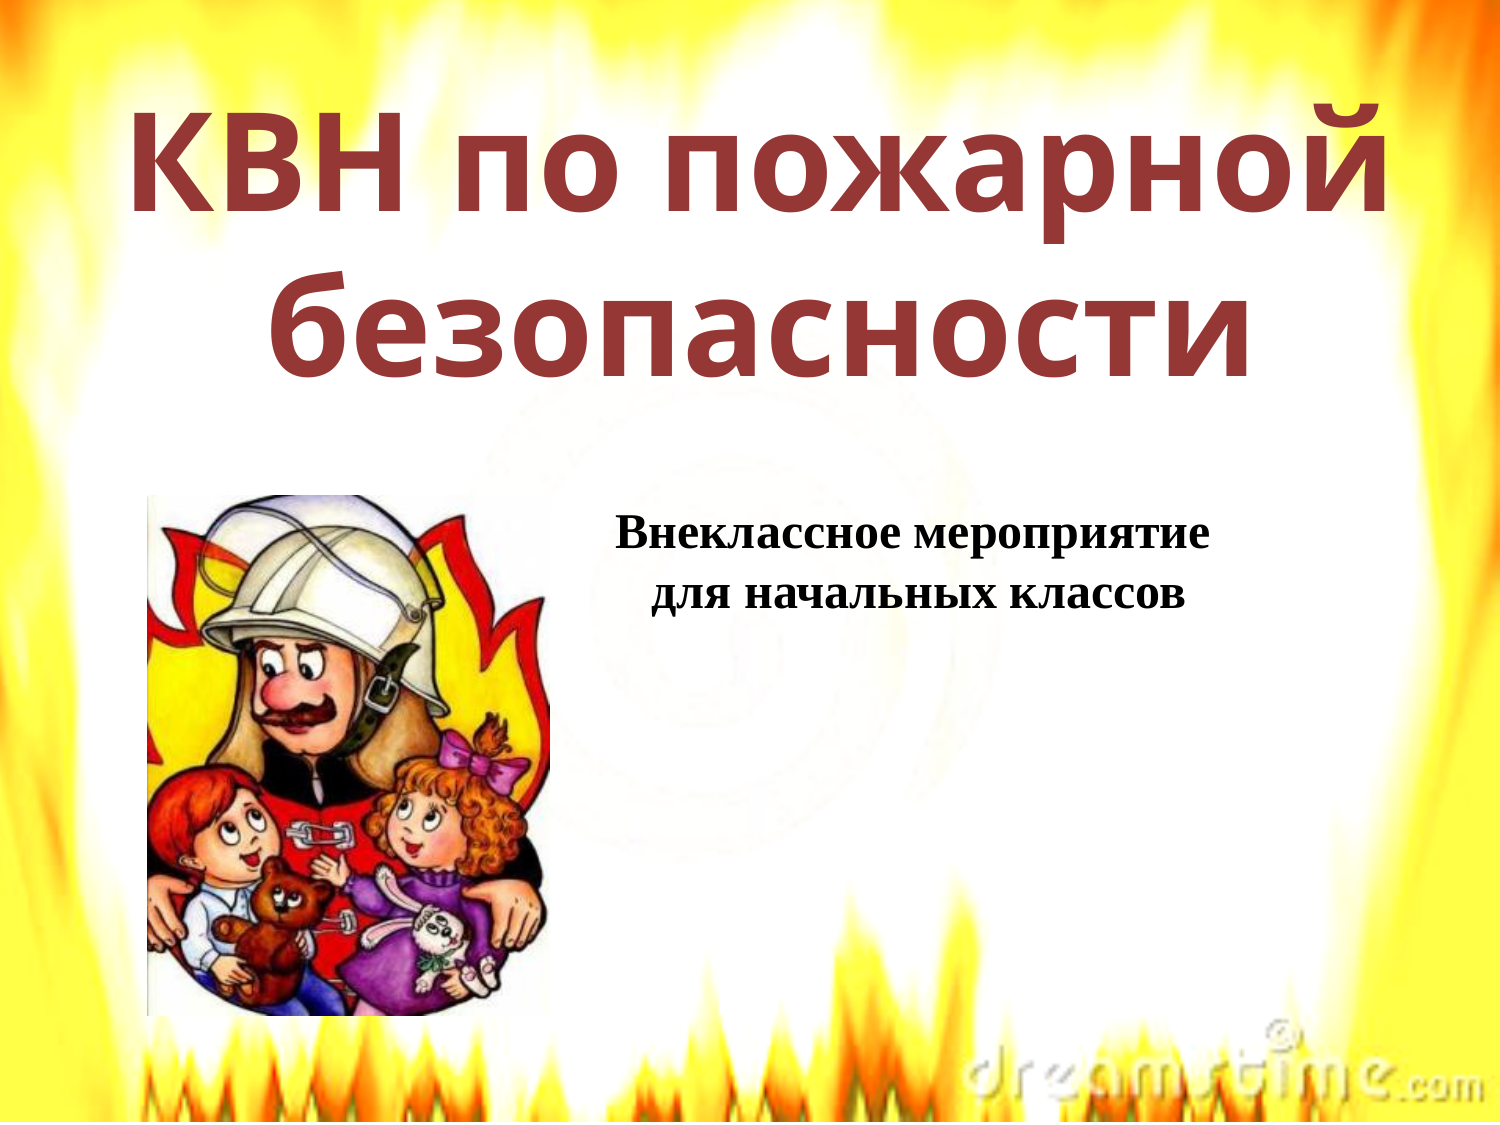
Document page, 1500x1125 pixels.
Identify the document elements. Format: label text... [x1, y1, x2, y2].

picture [0, 0, 1500, 1122]
text_box Внеклассное мероприятие для начальных классов [600, 490, 1239, 626]
text_box КВН по пожарной безопасности [76, 66, 1447, 412]
